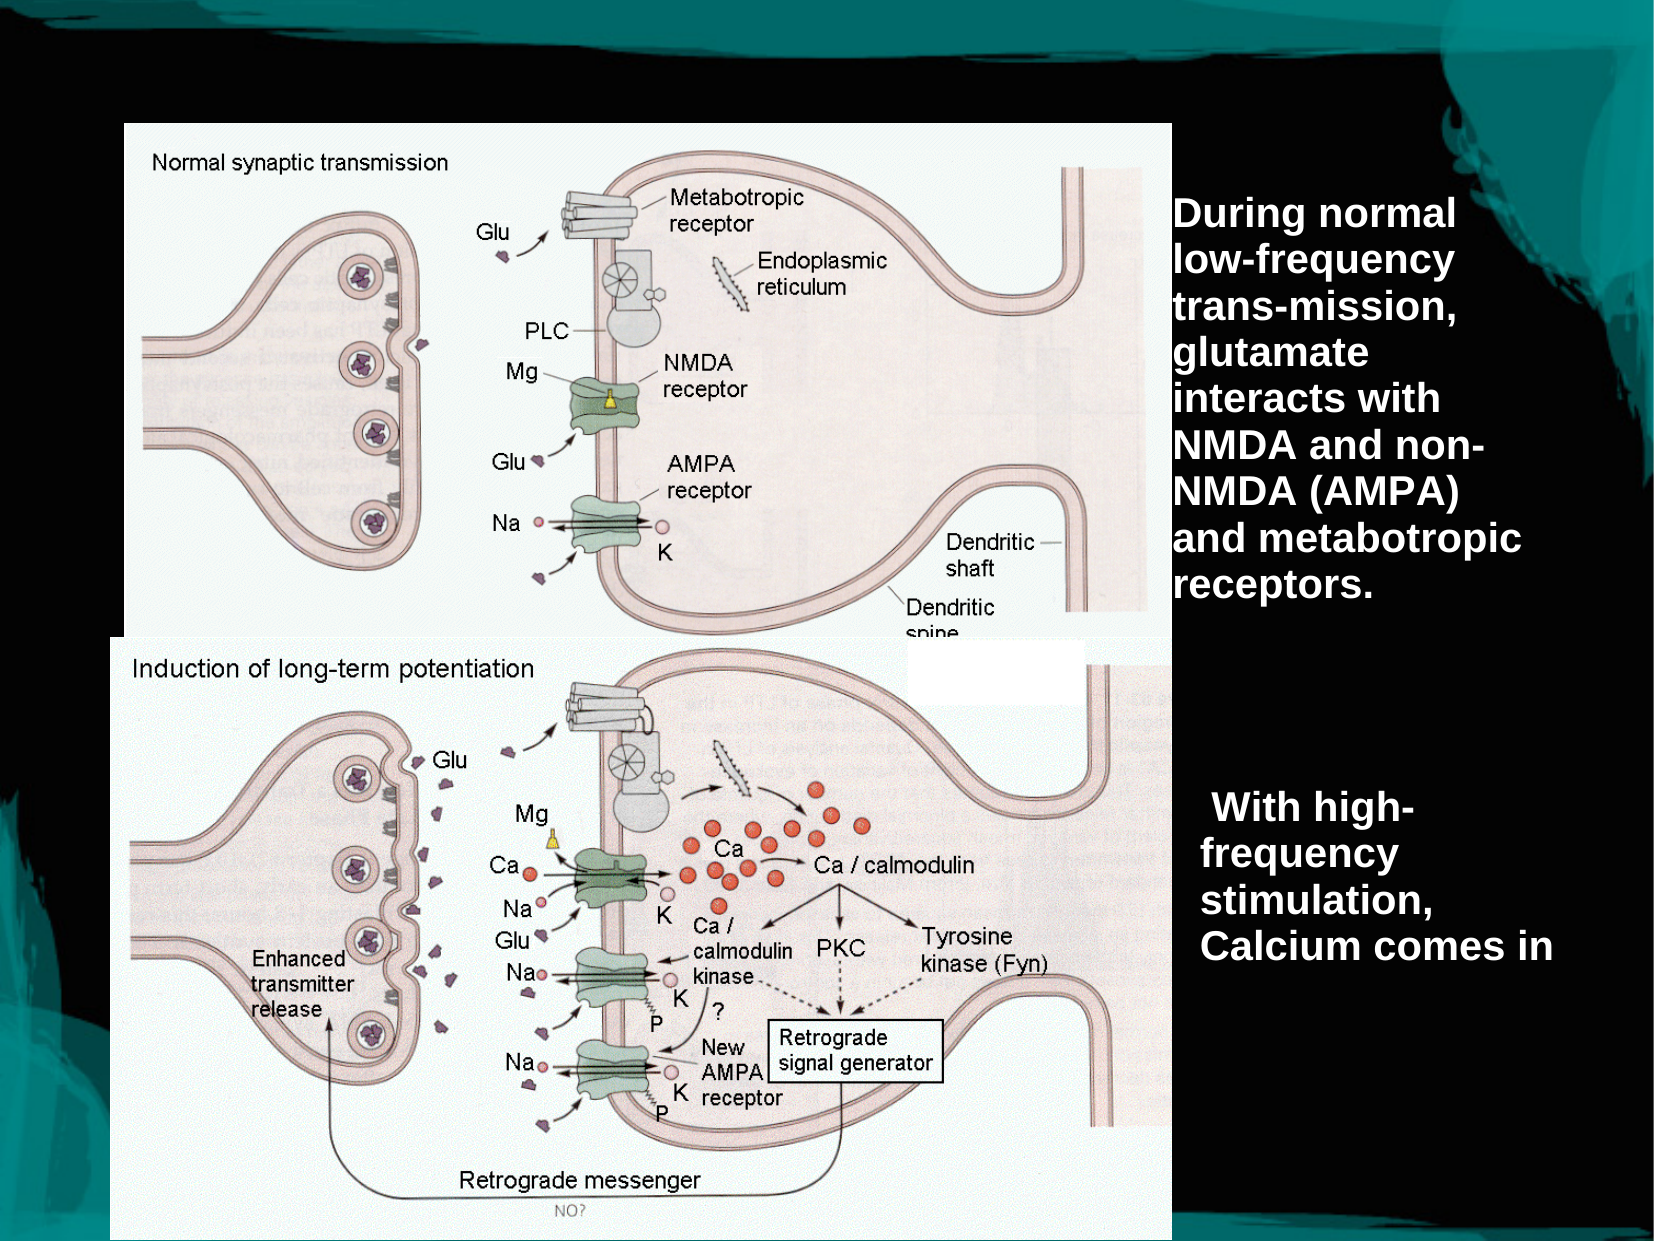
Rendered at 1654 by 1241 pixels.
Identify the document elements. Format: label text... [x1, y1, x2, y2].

text_box During normal low-frequency trans-mission, glutamate interacts with NMDA and non-NMDA (AMPA) and metabotropic receptors. [1157, 181, 1558, 662]
picture [0, 0, 1654, 1241]
text_box With high-frequency stimulation, Calcium comes in [1185, 775, 1613, 978]
